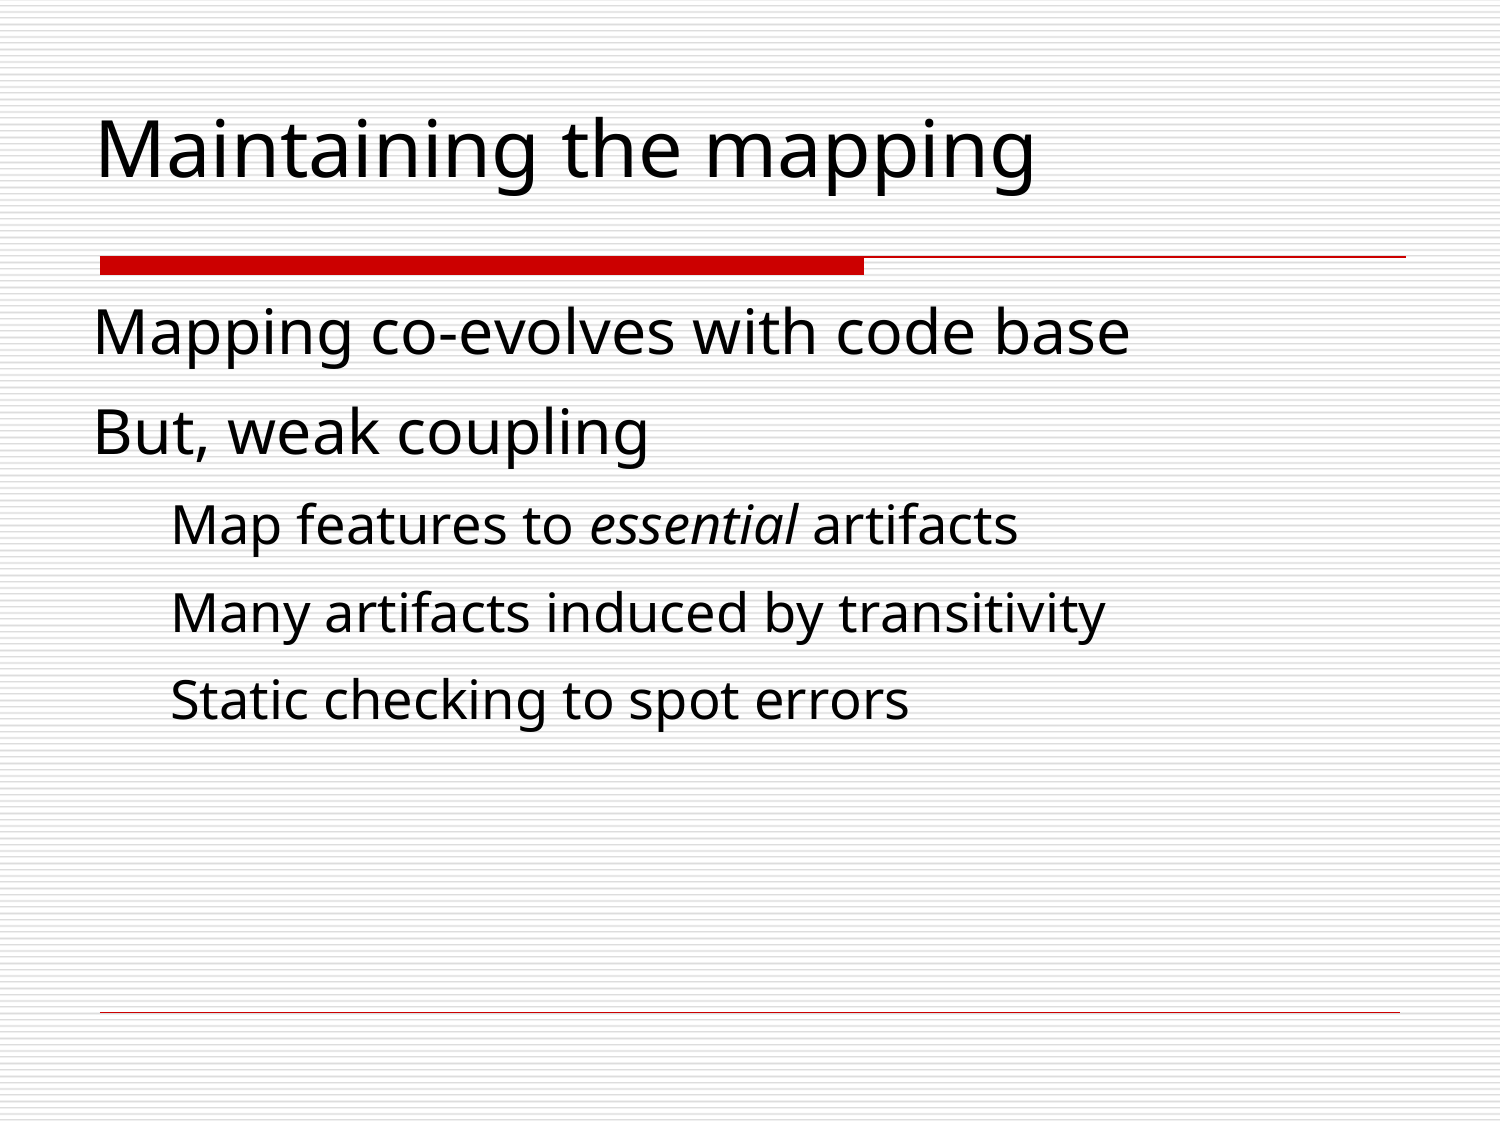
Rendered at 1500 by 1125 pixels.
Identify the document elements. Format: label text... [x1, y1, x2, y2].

list Mapping co-evolves with code base But, weak coupling Map features to essential artifacts Many artifacts induced by transitivity Static checking to spot errors [92, 287, 1406, 973]
picture [0, 0, 1500, 1125]
title Maintaining the mapping [94, 44, 1407, 250]
